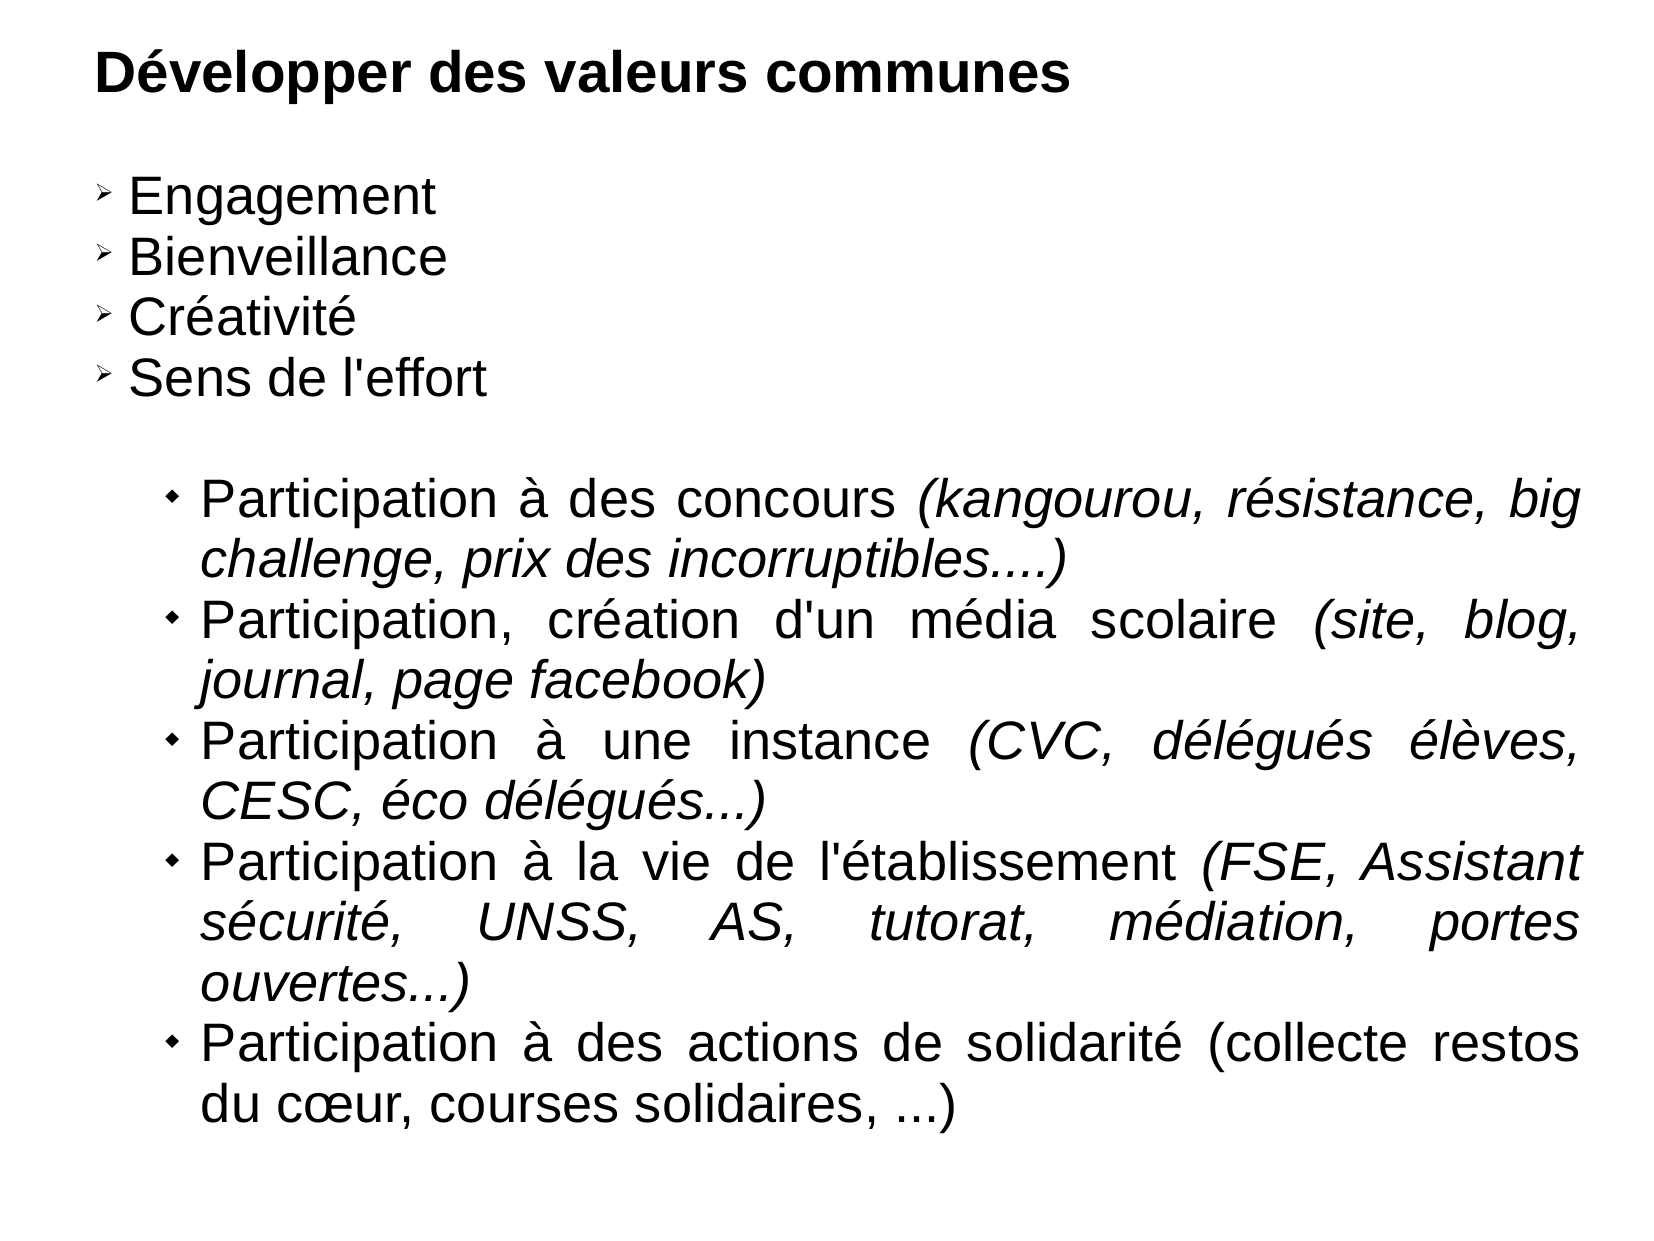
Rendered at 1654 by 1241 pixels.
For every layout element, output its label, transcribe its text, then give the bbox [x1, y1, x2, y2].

subtitle Développer des valeurs communes Engagement Bienveillance Créativité Sens de l'effort Participation à des concours (kangourou, résistance, big challenge, prix des incorruptibles....) Participation, création d'un média scolaire (site, blog, journal, page facebook) Participation à une instance (CVC, délégués élèves, CESC, éco délégués...) Participation à la vie de l'établissement (FSE, Assistant sécurité, UNSS, AS, tutorat, médiation, portes ouvertes...) Participation à des actions de solidarité (collecte restos du cœur, courses solidaires, ...) [94, 39, 1583, 1134]
